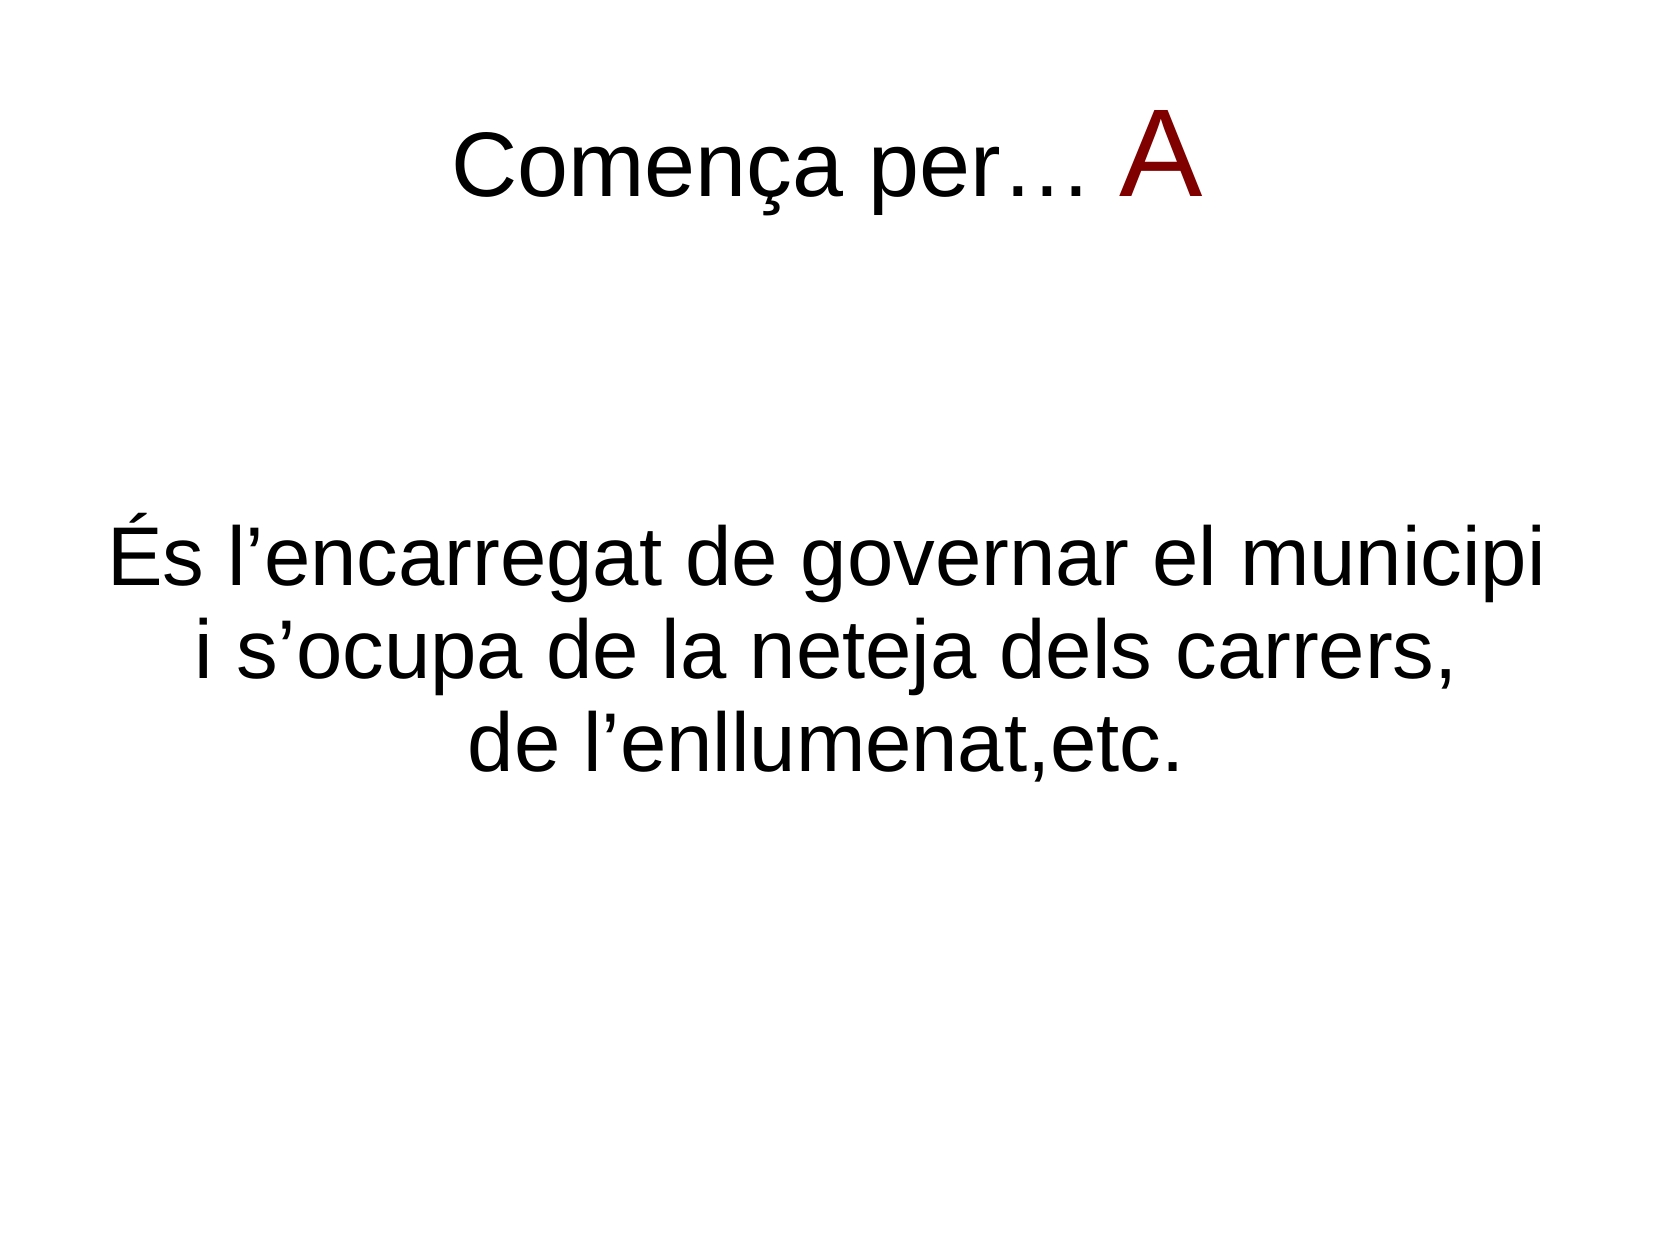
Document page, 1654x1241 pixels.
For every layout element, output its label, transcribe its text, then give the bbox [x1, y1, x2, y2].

title Comença per… A [82, 49, 1571, 257]
subtitle És l’encarregat de governar el municipi i s’ocupa de la neteja dels carrers, de l’enllumenat,etc. [82, 290, 1571, 1010]
